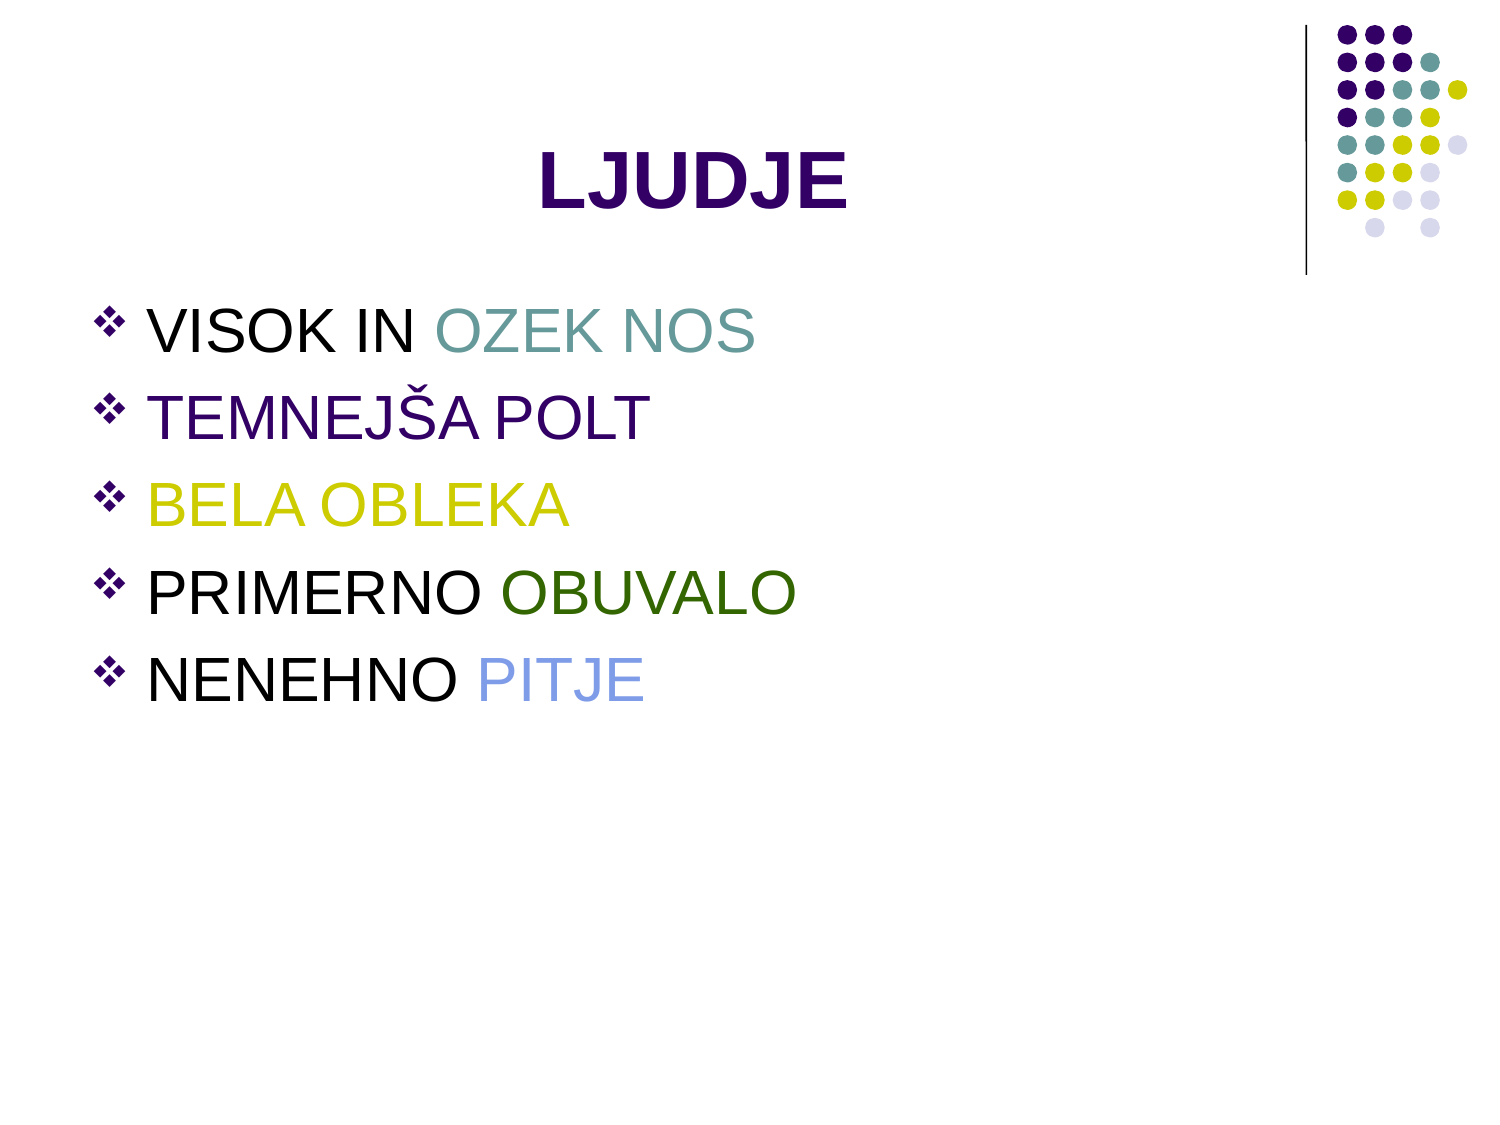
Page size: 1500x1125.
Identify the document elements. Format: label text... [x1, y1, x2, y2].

list VISOK IN OZEK NOS TEMNEJŠA POLT BELA OBLEKA PRIMERNO OBUVALO NENEHNO PITJE [75, 282, 1425, 1006]
title LJUDJE [75, 20, 1313, 233]
